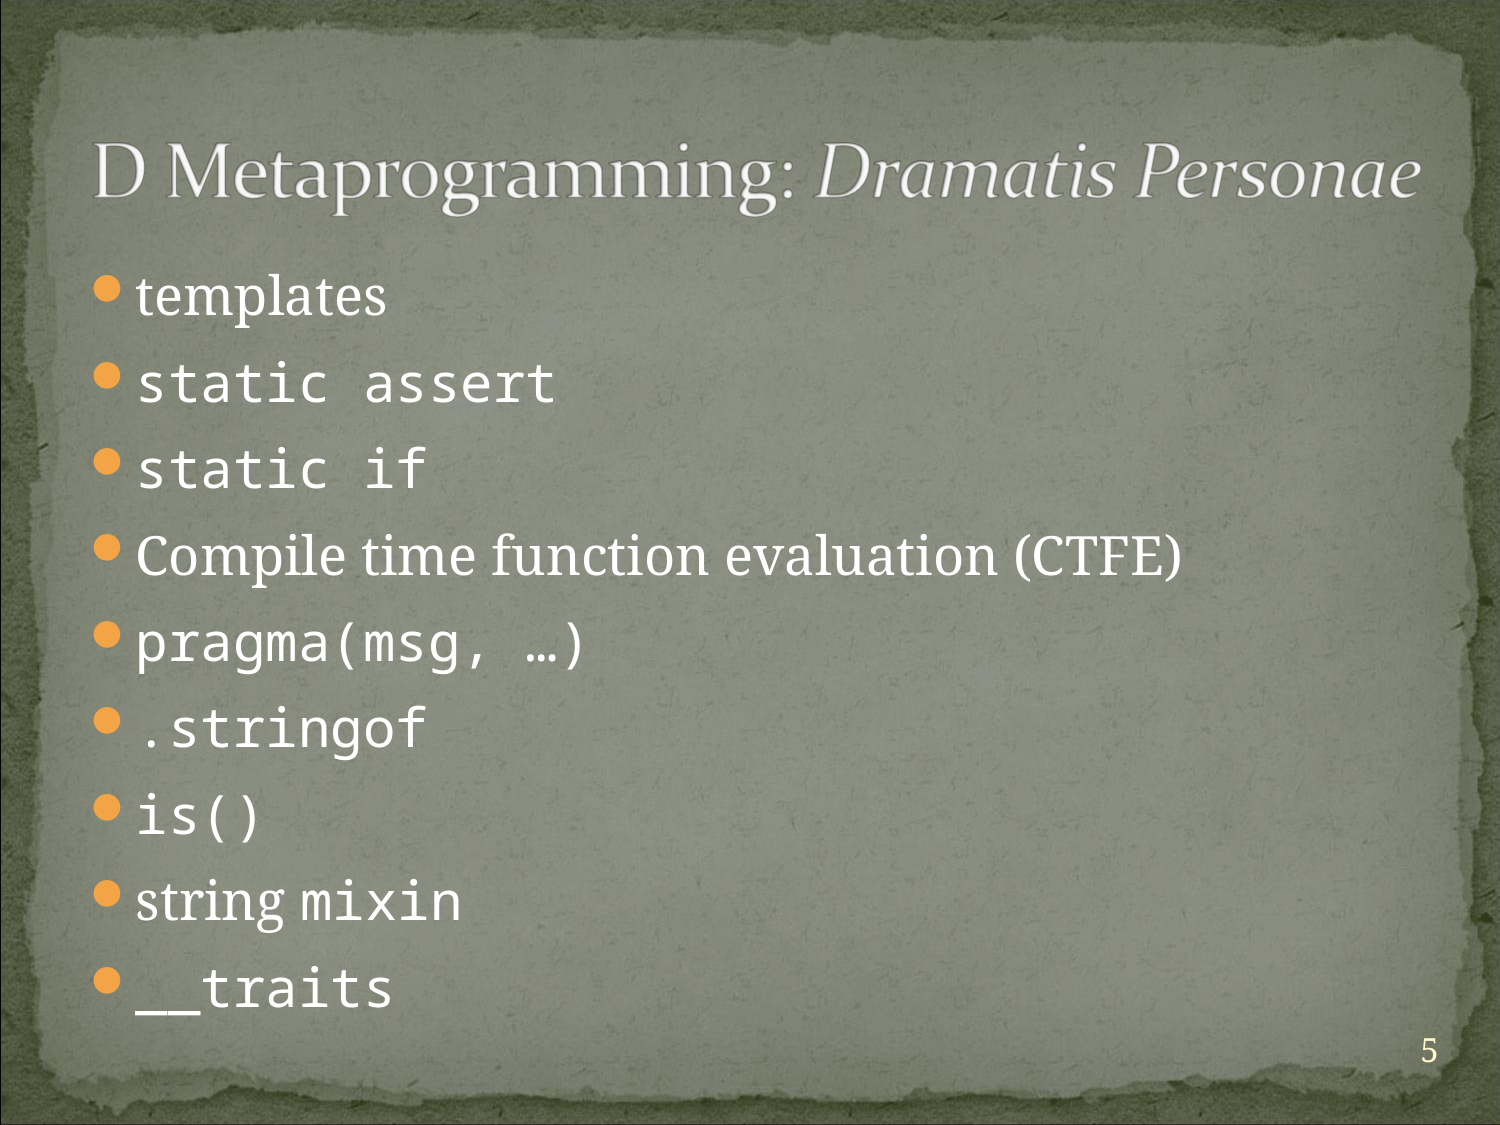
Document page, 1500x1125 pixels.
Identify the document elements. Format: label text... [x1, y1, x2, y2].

text_box 31 [1379, 1014, 1480, 1090]
picture [0, 0, 1500, 1125]
text_box [41, 23, 1469, 227]
list templates static assert static if Compile time function evaluation (CTFE) pragma(msg, …) .stringof is() string mixin __traits [75, 249, 1426, 1028]
